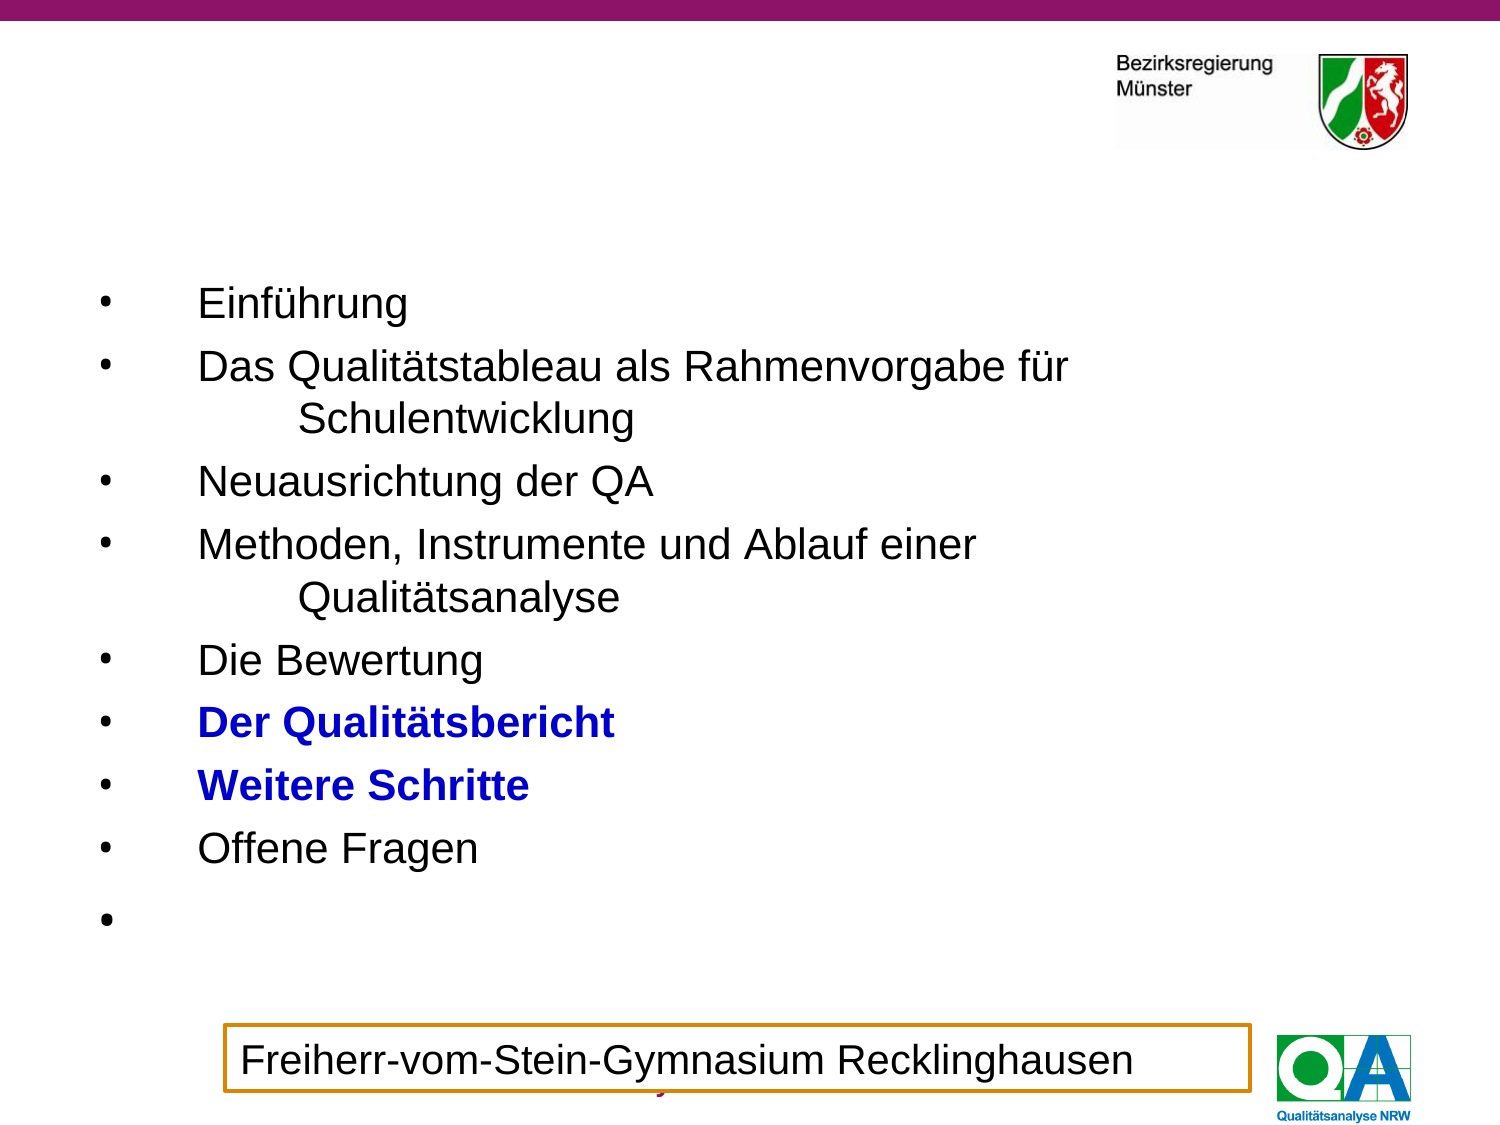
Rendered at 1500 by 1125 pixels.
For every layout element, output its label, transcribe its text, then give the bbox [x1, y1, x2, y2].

list Einführung Das Qualitätstableau als Rahmenvorgabe für Schulentwicklung Neuausrichtung der QA Methoden, Instrumente und Ablauf einer Qualitätsanalyse Die Bewertung Der Qualitätsbericht Weitere Schritte Offene Fragen [82, 267, 1305, 965]
text_box Freiherr-vom-Stein-Gymnasium Recklinghausen [225, 1025, 1251, 1091]
